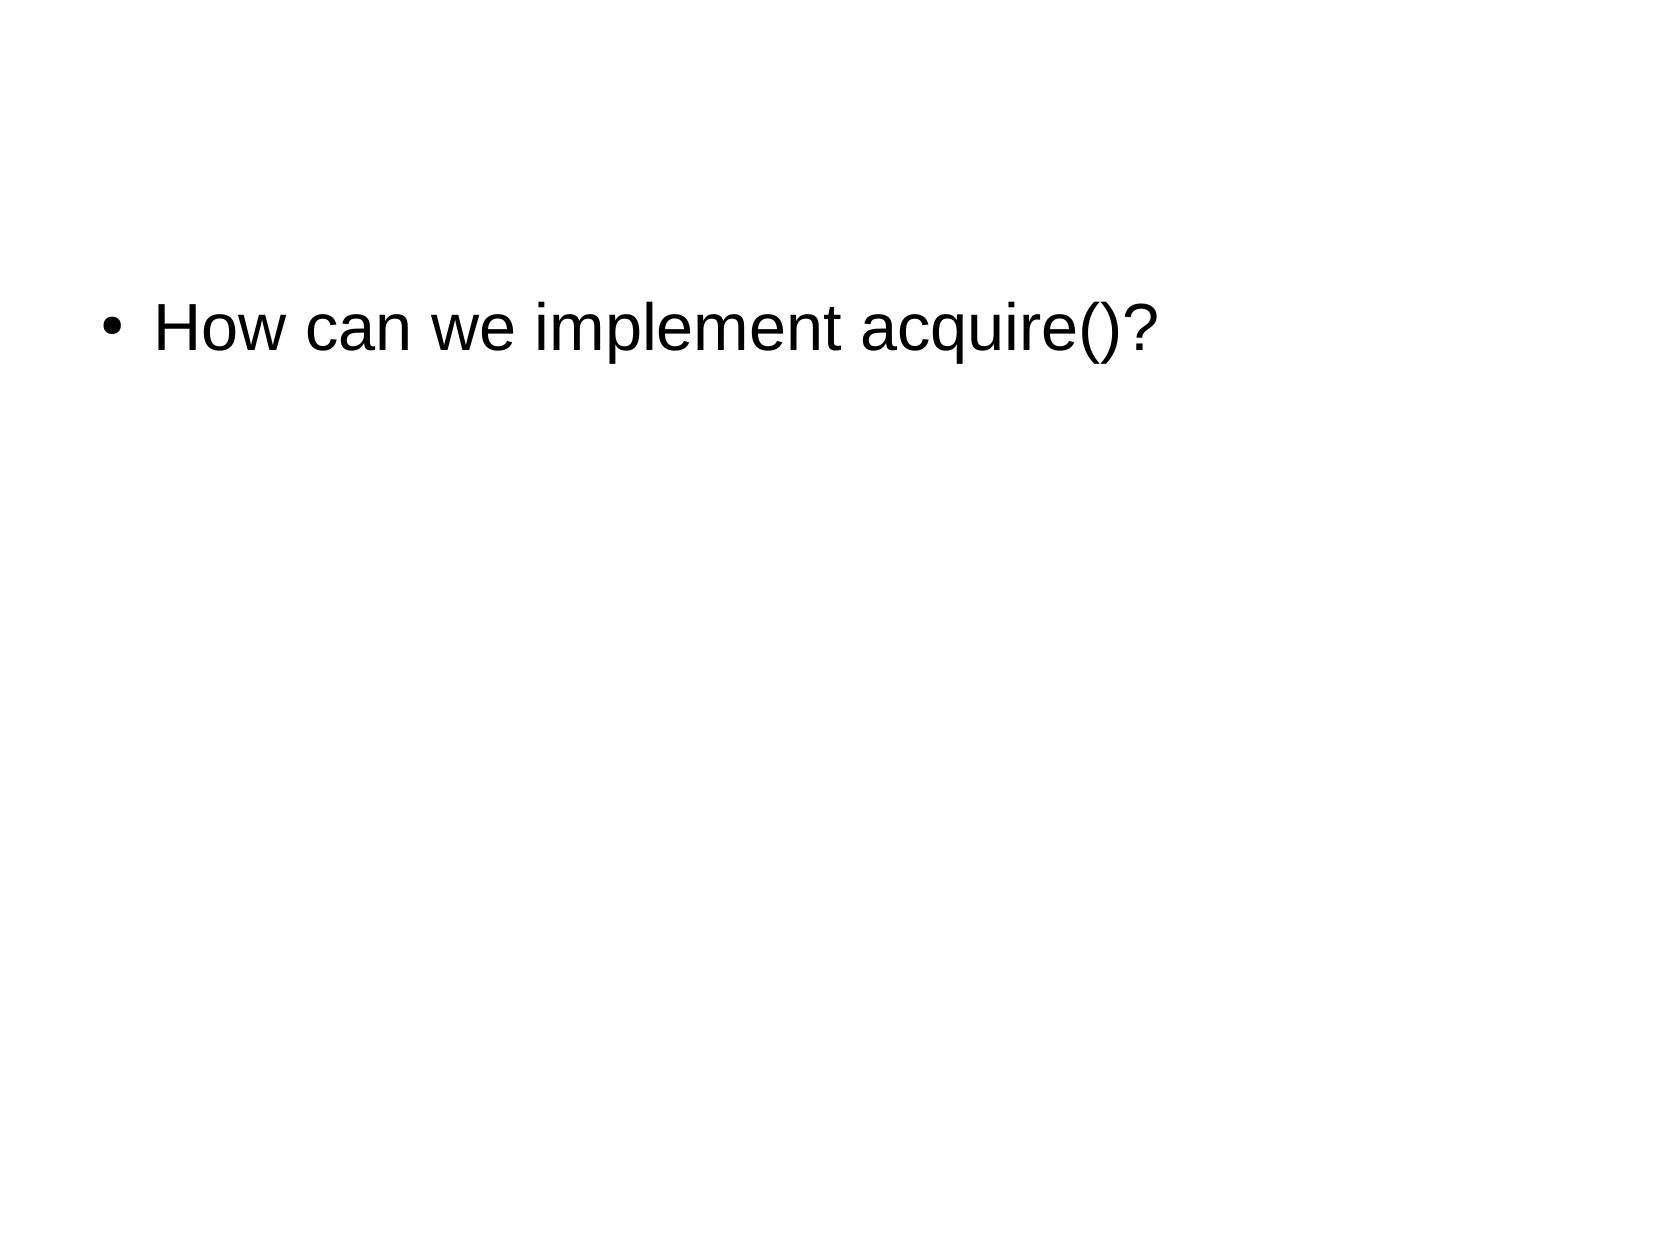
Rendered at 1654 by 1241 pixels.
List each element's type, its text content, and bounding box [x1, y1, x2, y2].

list How can we implement acquire()? [82, 290, 1571, 1010]
